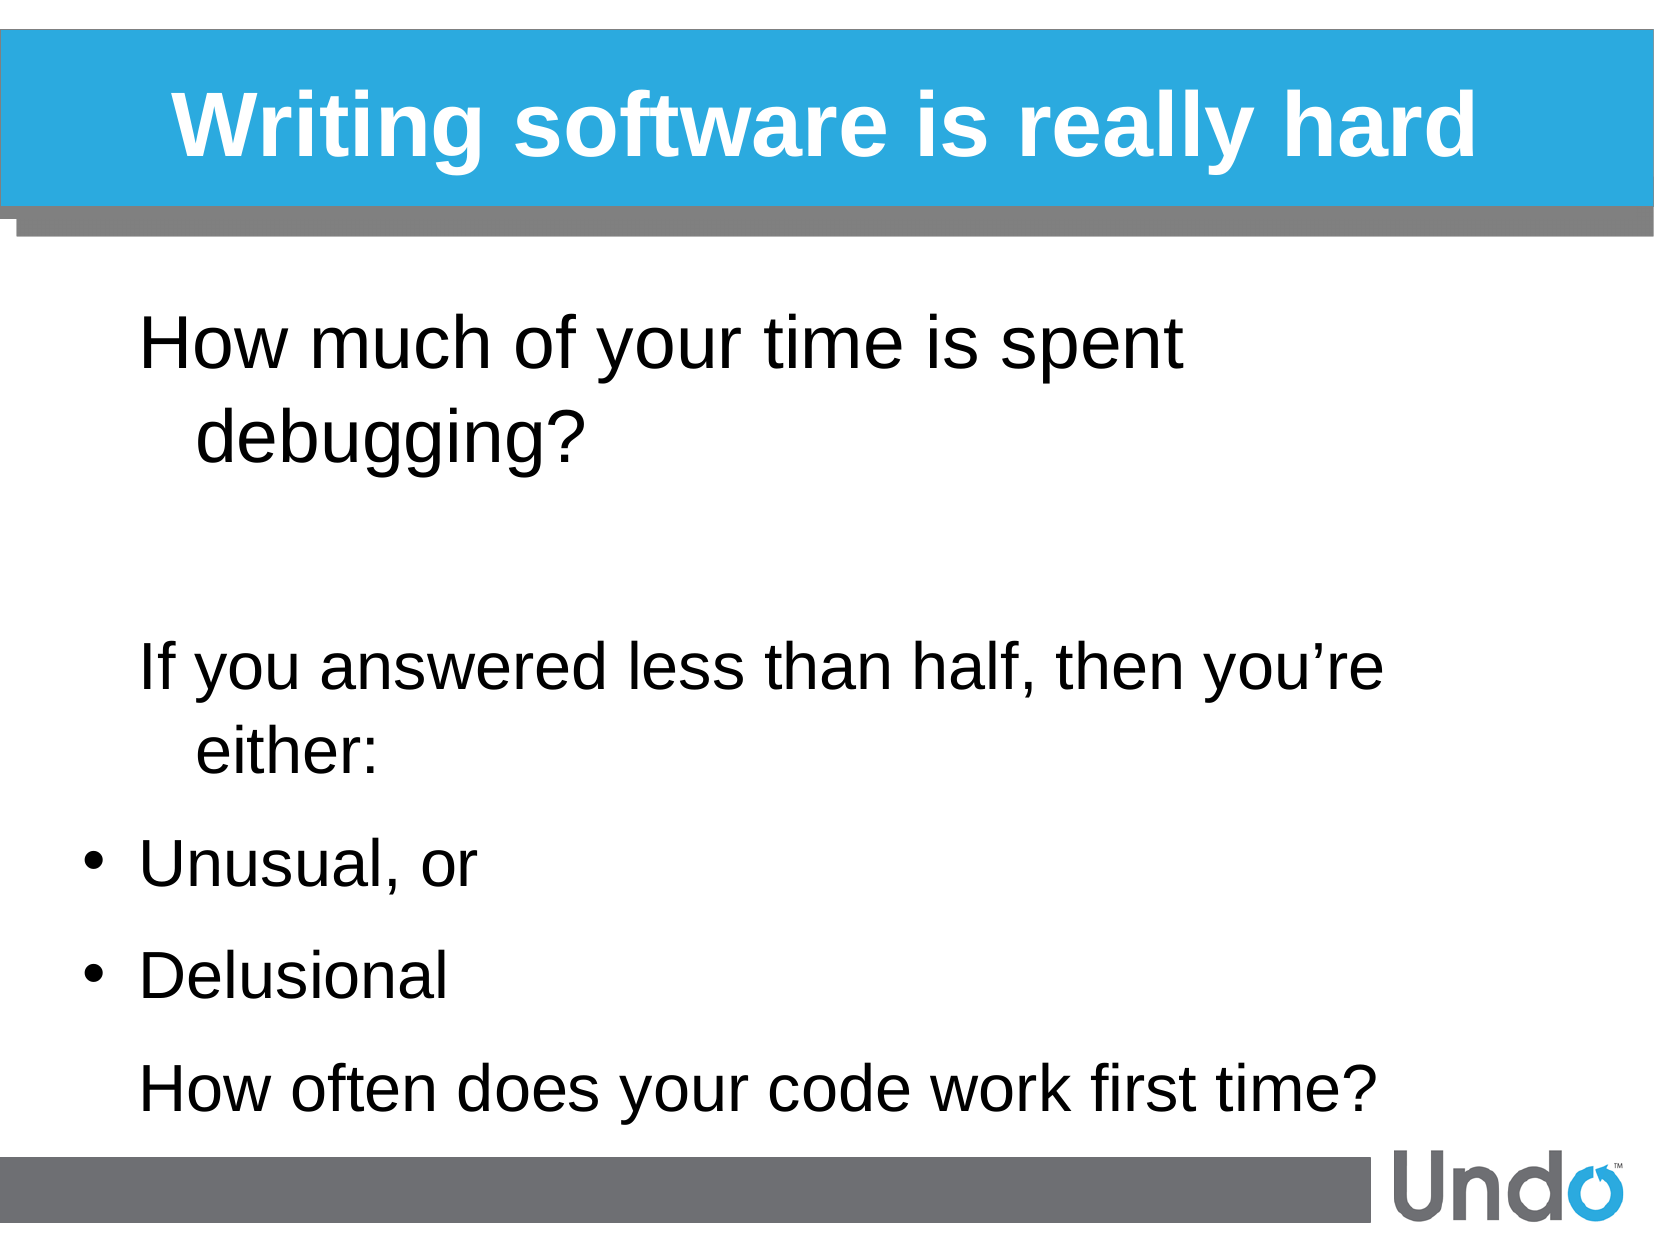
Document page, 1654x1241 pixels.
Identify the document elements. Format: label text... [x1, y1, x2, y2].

title Writing software is really hard [82, 14, 1571, 221]
picture [1571, 1150, 1624, 1223]
list How much of your time is spent debugging? If you answered less than half, then you’re either: Unusual, or Delusional How often does your code work first time? [82, 290, 1571, 1241]
